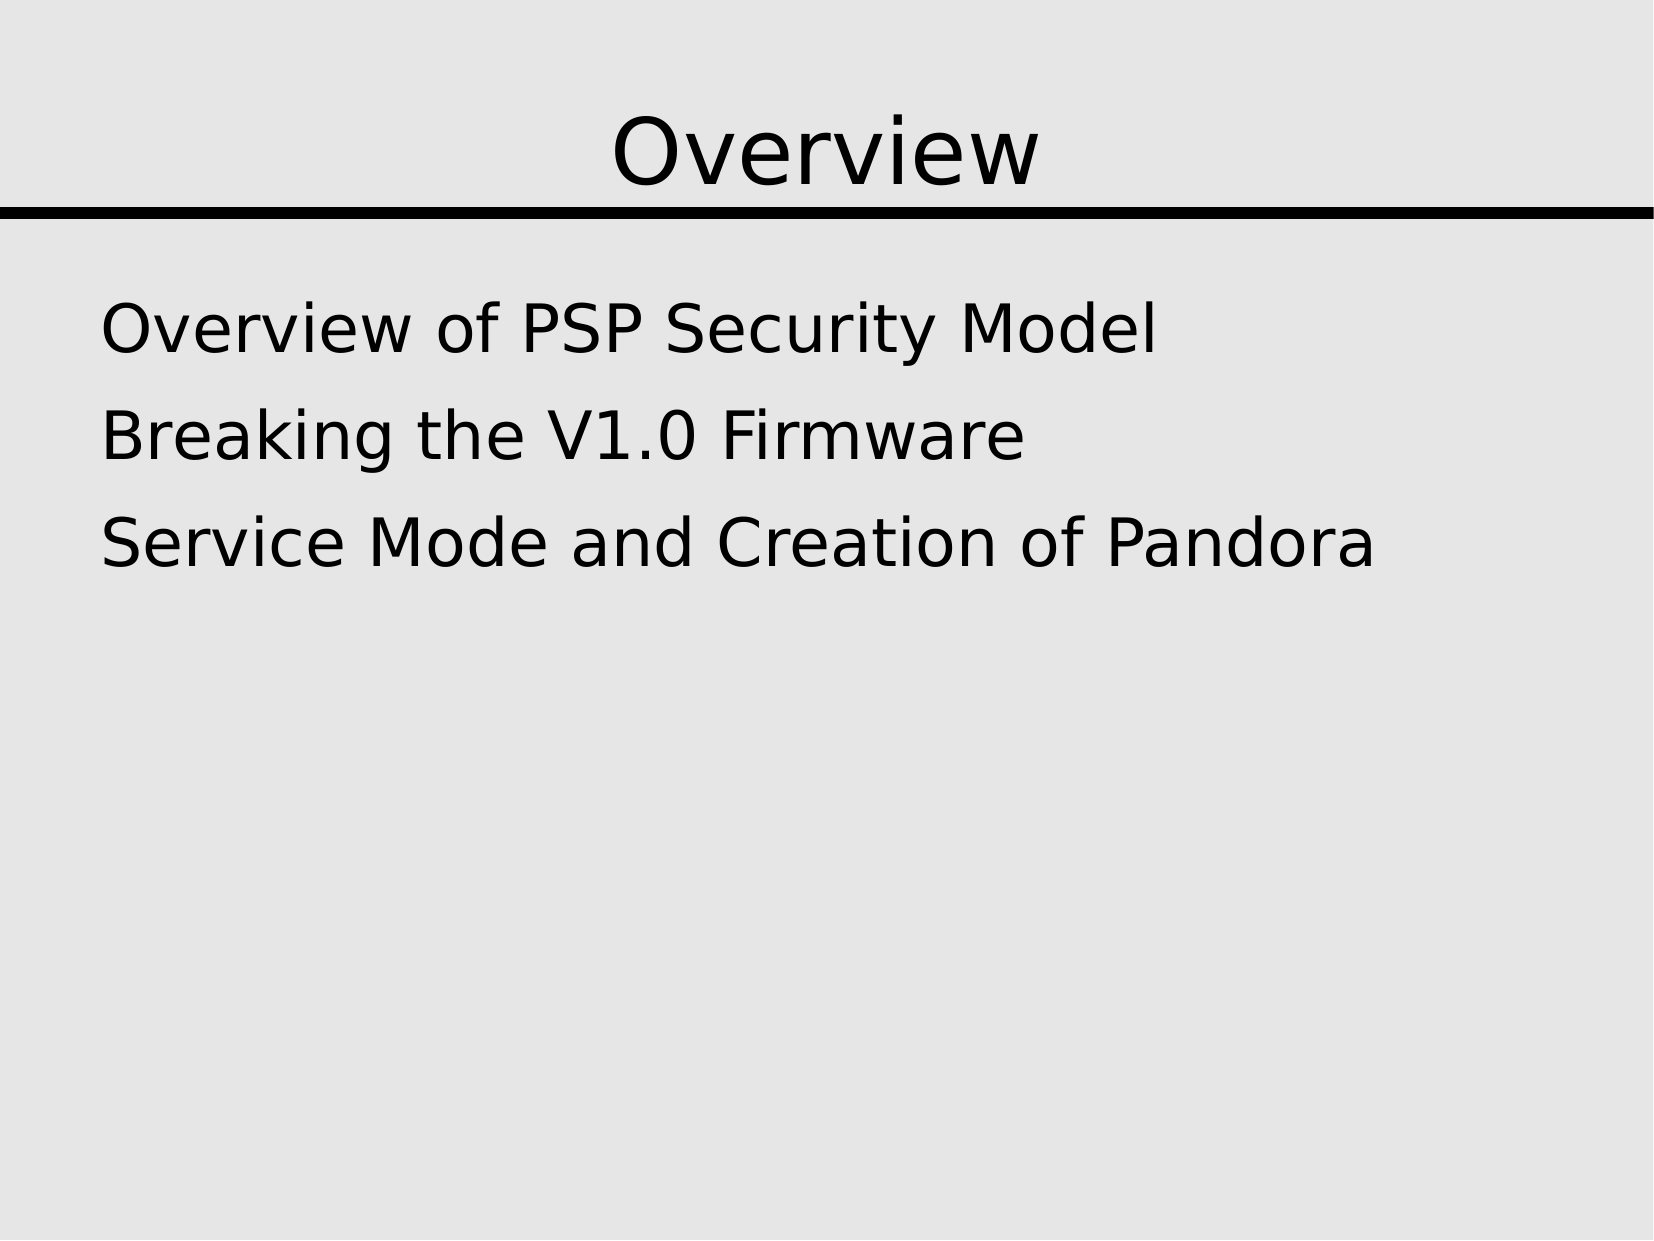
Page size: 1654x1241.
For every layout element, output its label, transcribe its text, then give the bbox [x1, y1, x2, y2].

title Overview [82, 56, 1571, 250]
list Overview of PSP Security Model Breaking the V1.0 Firmware Service Mode and Creation of Pandora [82, 290, 1571, 1094]
